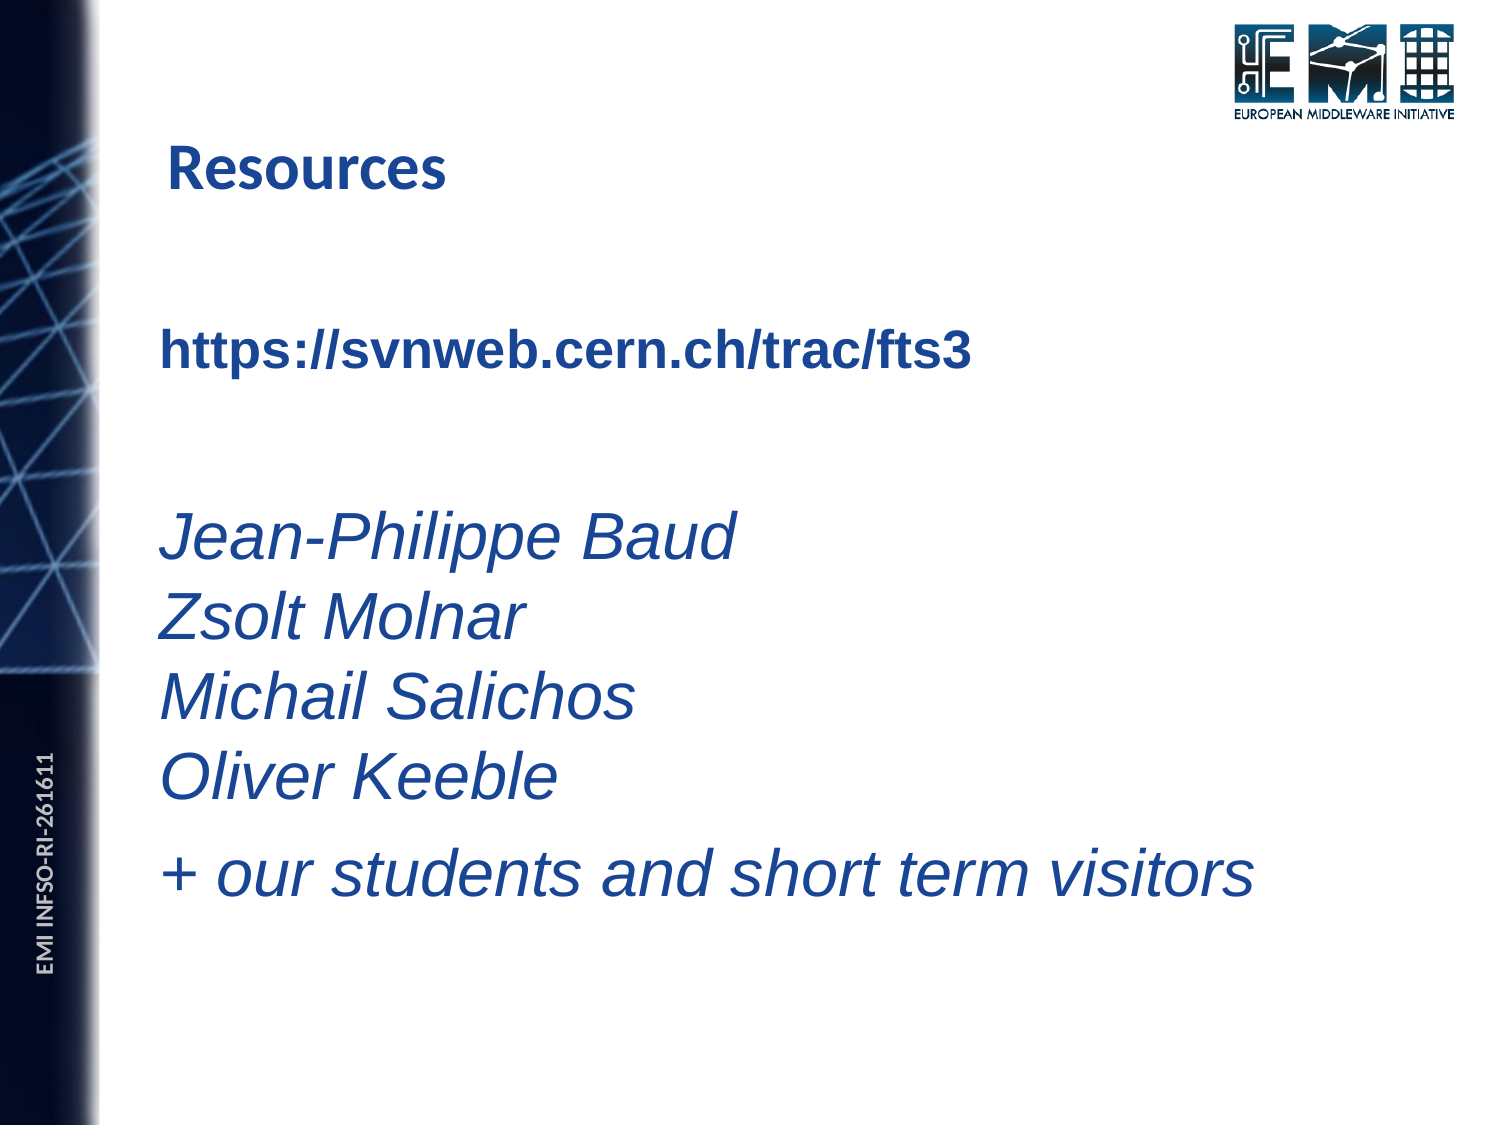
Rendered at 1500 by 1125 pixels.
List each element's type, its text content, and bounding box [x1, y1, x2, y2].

text_box Resources [153, 115, 1200, 211]
list https://svnweb.cern.ch/trac/fts3 Jean-Philippe Baud Zsolt Molnar Michail Salichos Oliver Keeble + our students and short term visitors [88, 225, 1447, 1034]
picture [1185, 8, 1500, 140]
picture [0, 0, 111, 1125]
